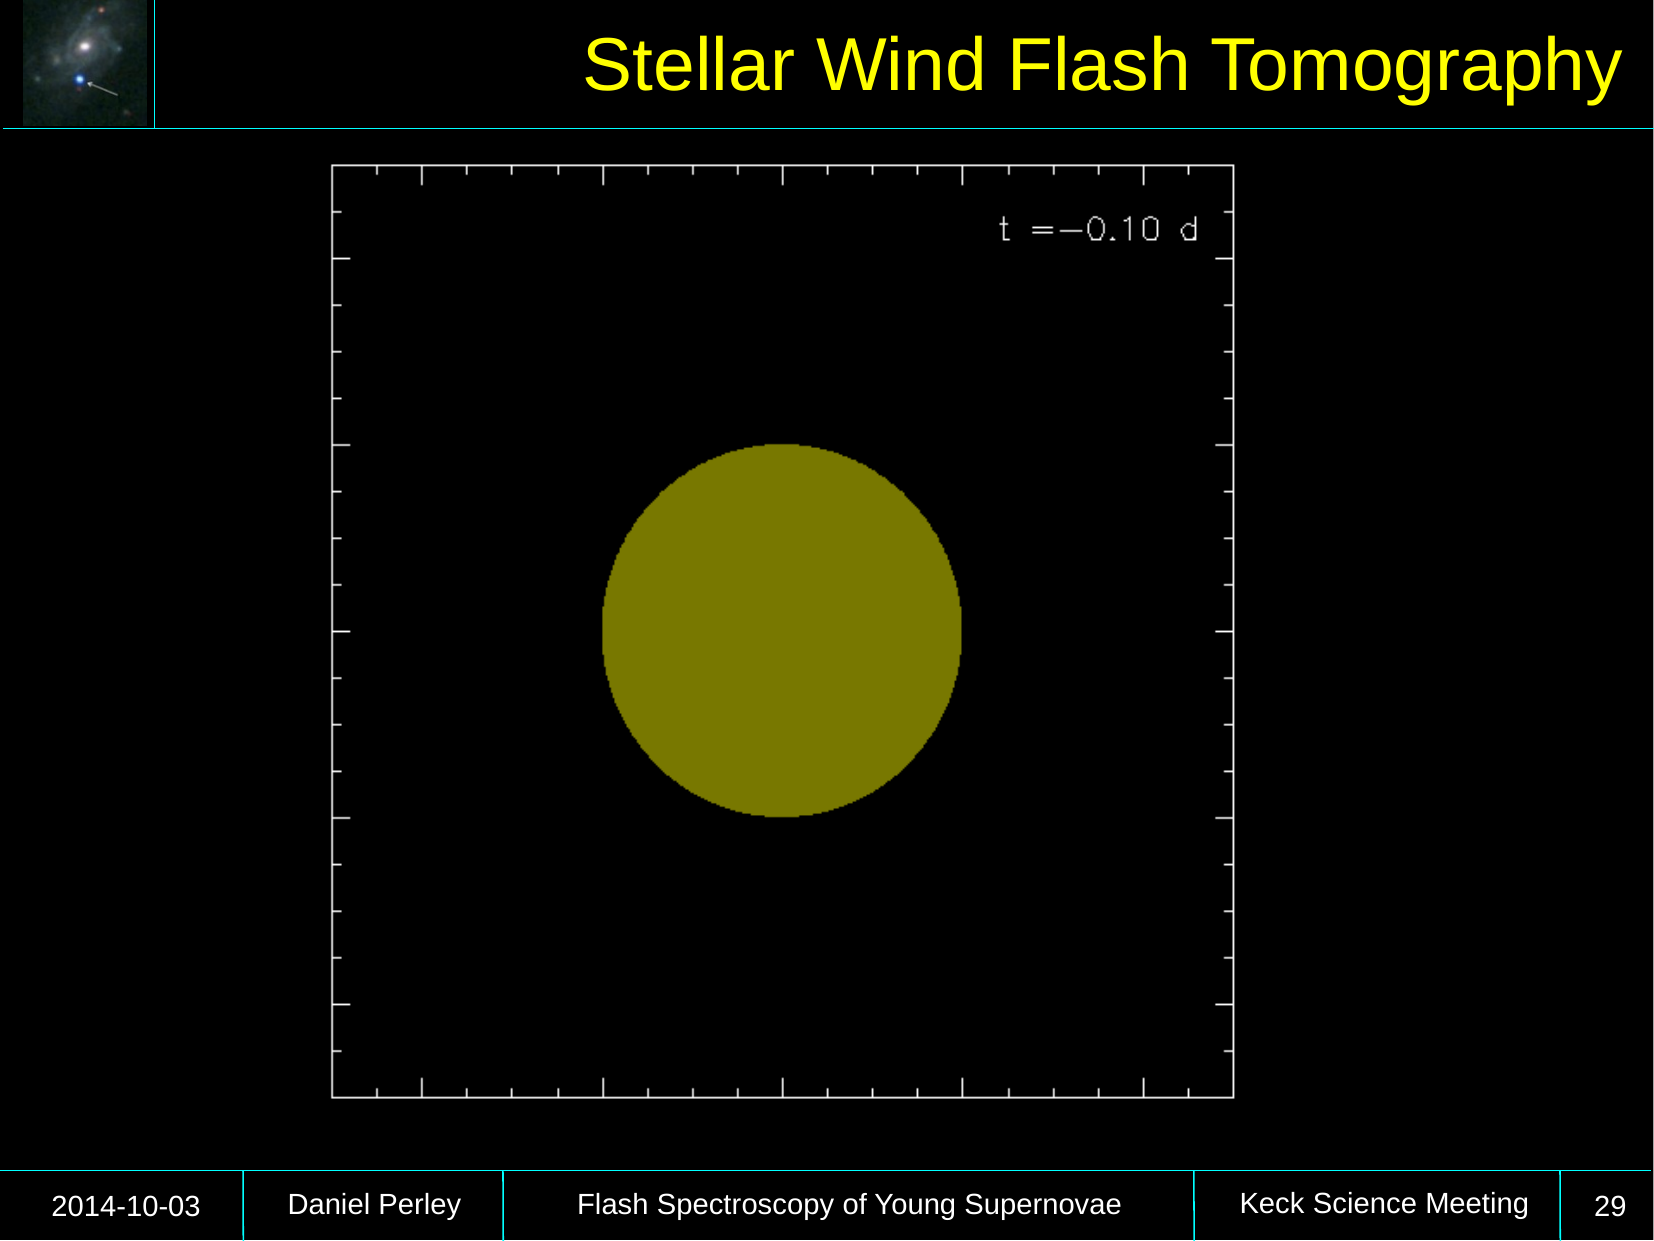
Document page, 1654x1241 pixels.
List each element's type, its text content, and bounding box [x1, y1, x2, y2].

title Stellar Wind Flash Tomography [187, 21, 1624, 108]
picture [228, 132, 1264, 1168]
picture [23, 0, 147, 126]
